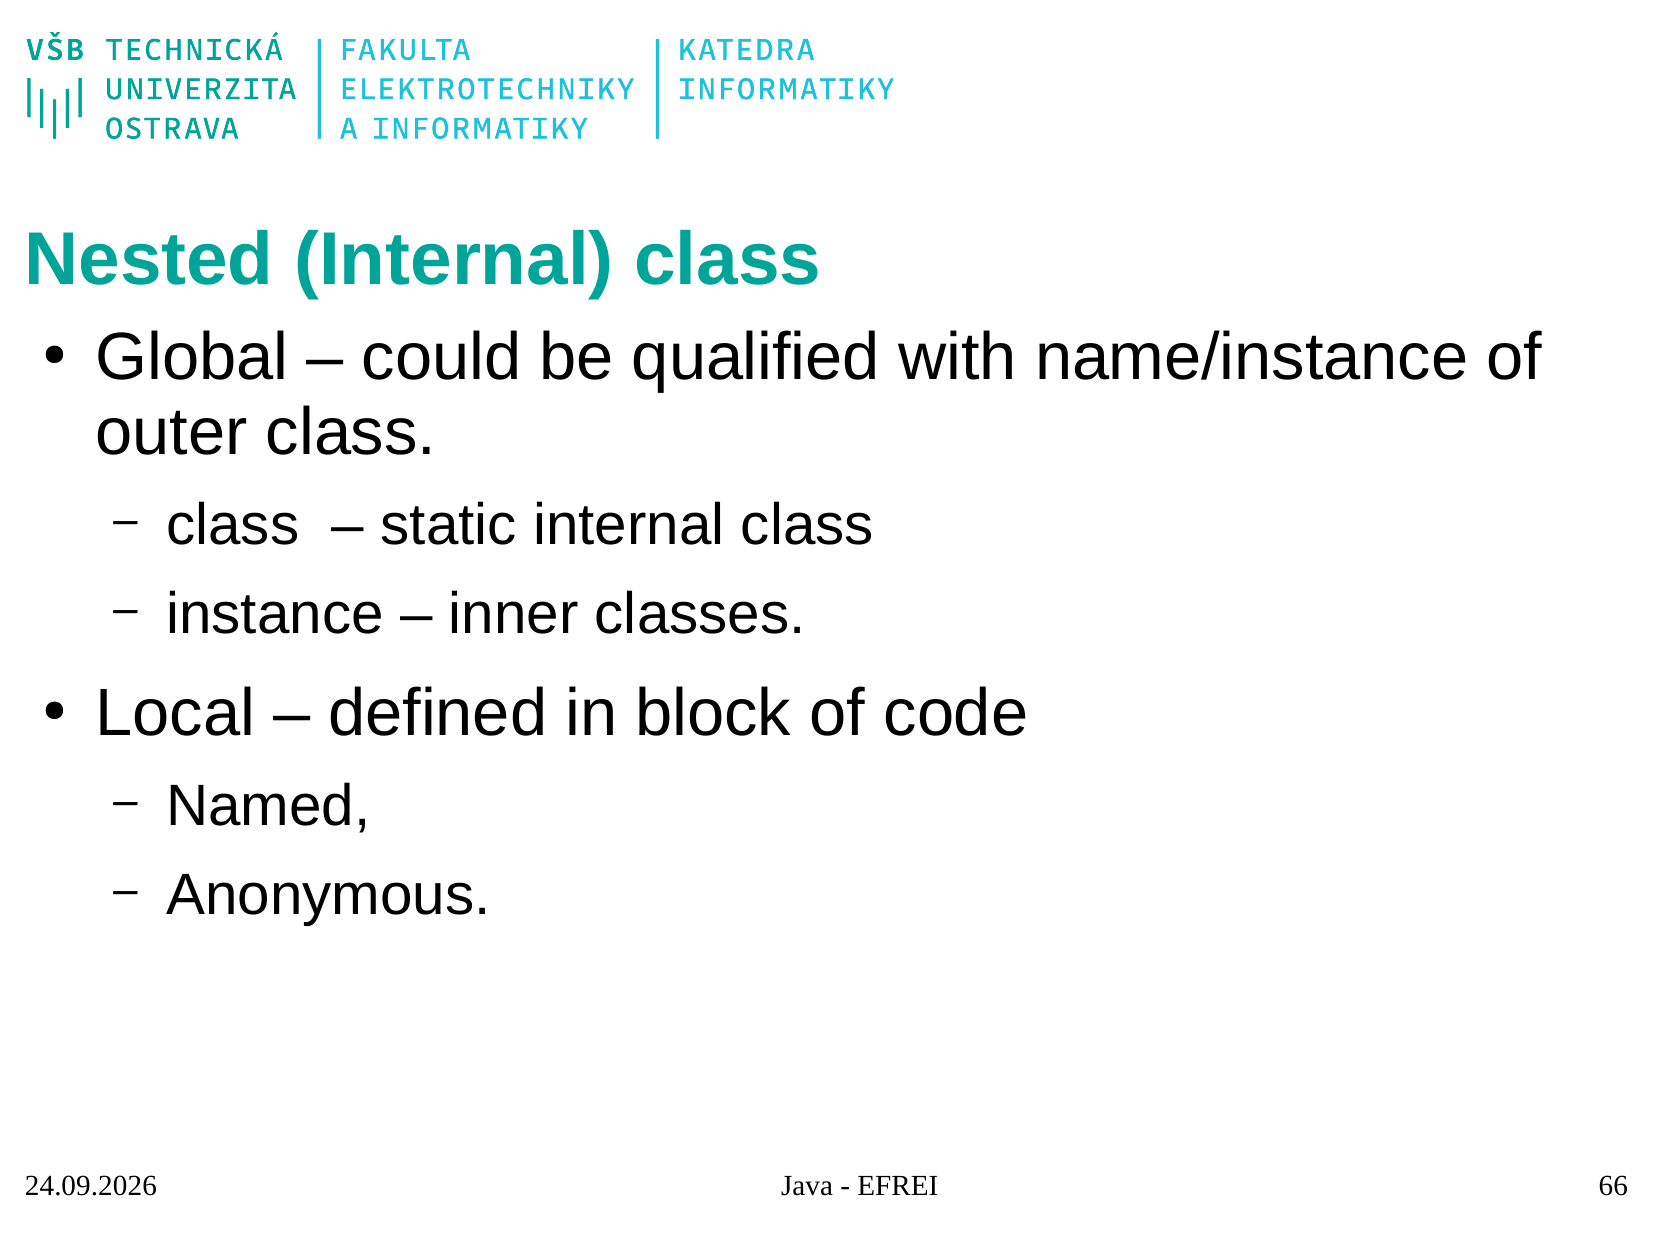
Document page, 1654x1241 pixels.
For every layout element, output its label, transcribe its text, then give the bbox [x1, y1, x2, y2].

picture [26, 31, 894, 139]
title Nested (Internal) class [24, 169, 1629, 300]
list Global – could be qualified with name/instance of outer class. class – static internal class instance – inner classes. Local – defined in block of code Named, Anonymous. [24, 318, 1629, 1146]
